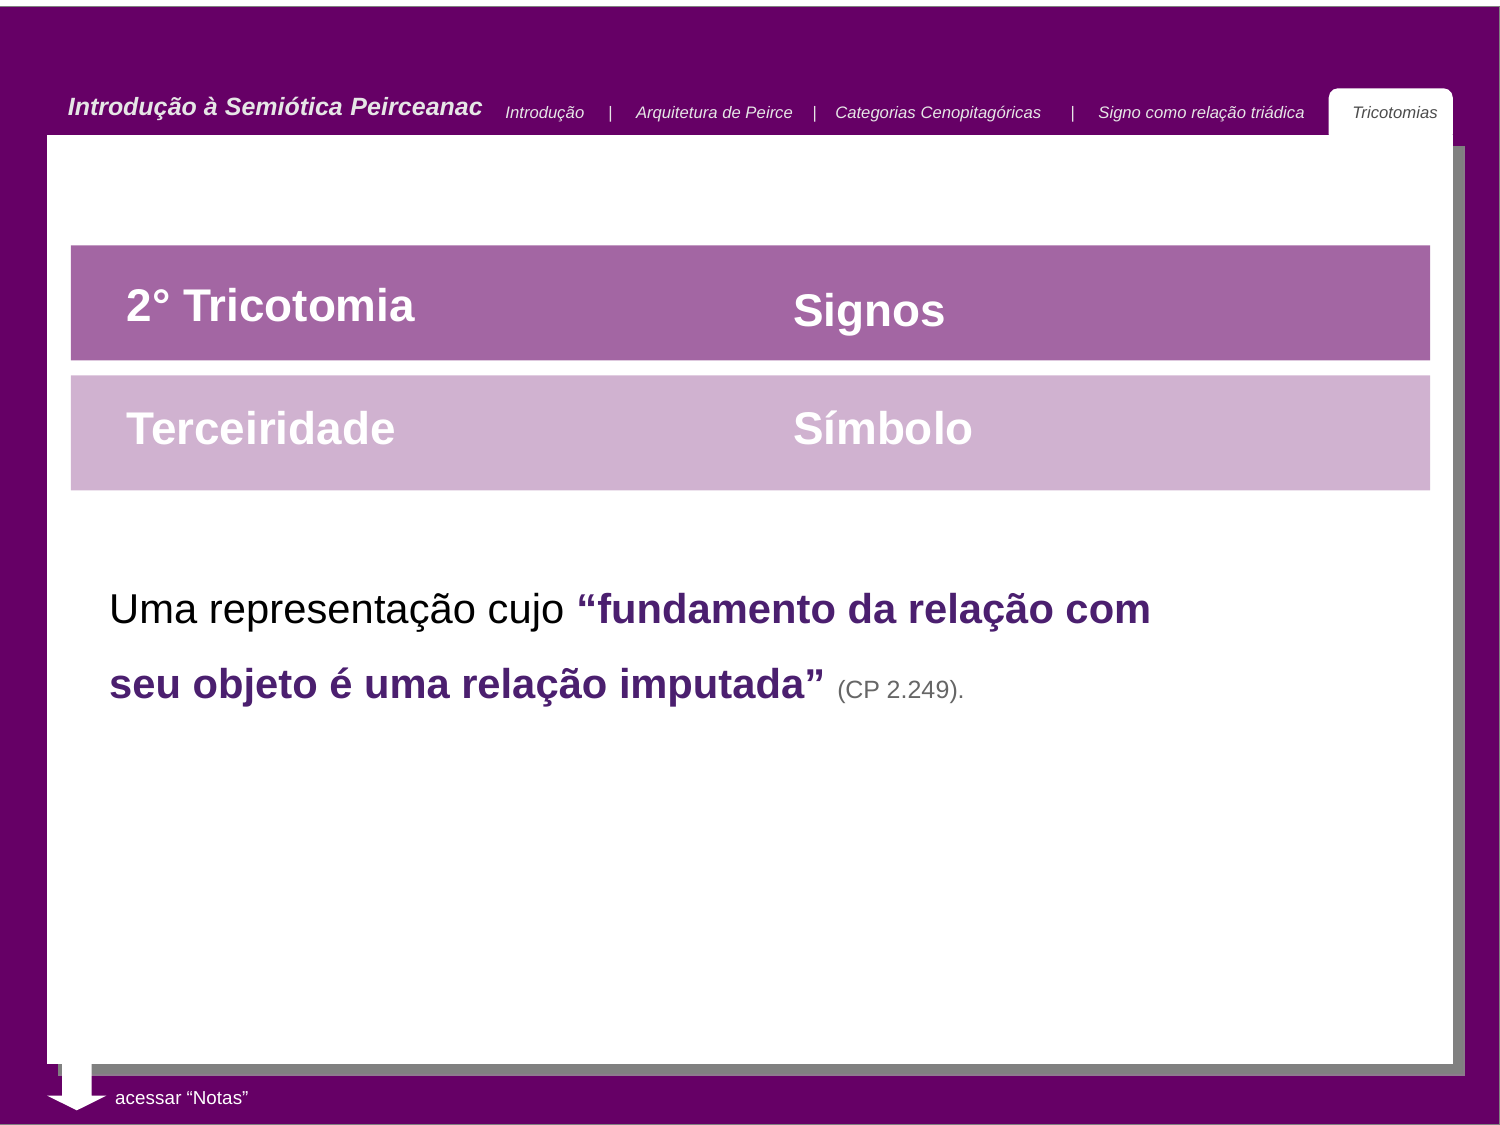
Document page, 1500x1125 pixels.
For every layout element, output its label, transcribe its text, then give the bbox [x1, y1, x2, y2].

text_box [70, 375, 1431, 491]
text_box [47, 1051, 100, 1111]
text_box [70, 245, 1431, 361]
text_box Signos [778, 277, 1170, 389]
text_box Uma representação cujo “fundamento da relação com seu objeto é uma relação imputada” (CP 2.249). [94, 549, 1205, 752]
text_box acessar “Notas” [100, 1080, 278, 1117]
text_box Símbolo [778, 395, 1170, 507]
text_box 2° Tricotomia [112, 272, 532, 375]
text_box Terceiridade [112, 396, 532, 507]
